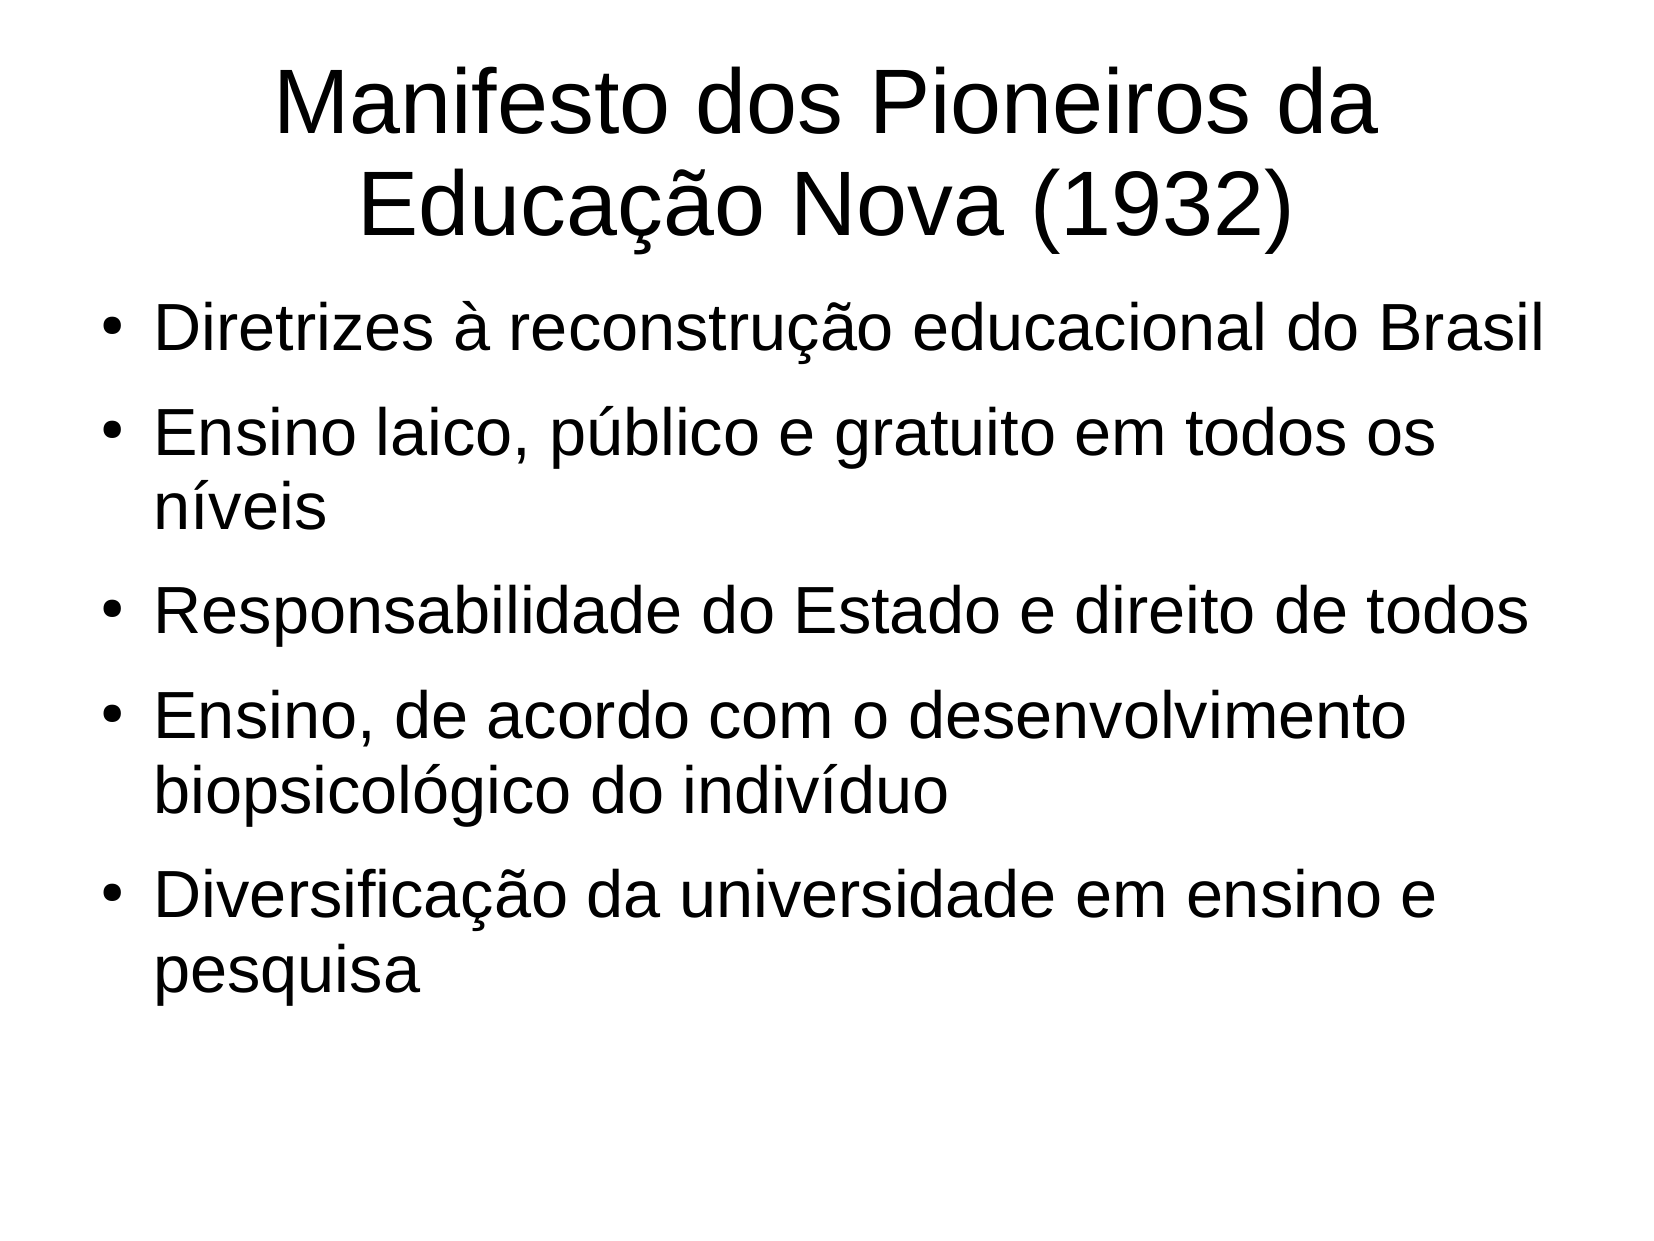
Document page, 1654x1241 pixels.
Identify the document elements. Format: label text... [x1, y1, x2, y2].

title Manifesto dos Pioneiros da Educação Nova (1932) [82, 49, 1571, 257]
list Diretrizes à reconstrução educacional do Brasil Ensino laico, público e gratuito em todos os níveis Responsabilidade do Estado e direito de todos Ensino, de acordo com o desenvolvimento biopsicológico do indivíduo Diversificação da universidade em ensino e pesquisa [82, 290, 1571, 1241]
